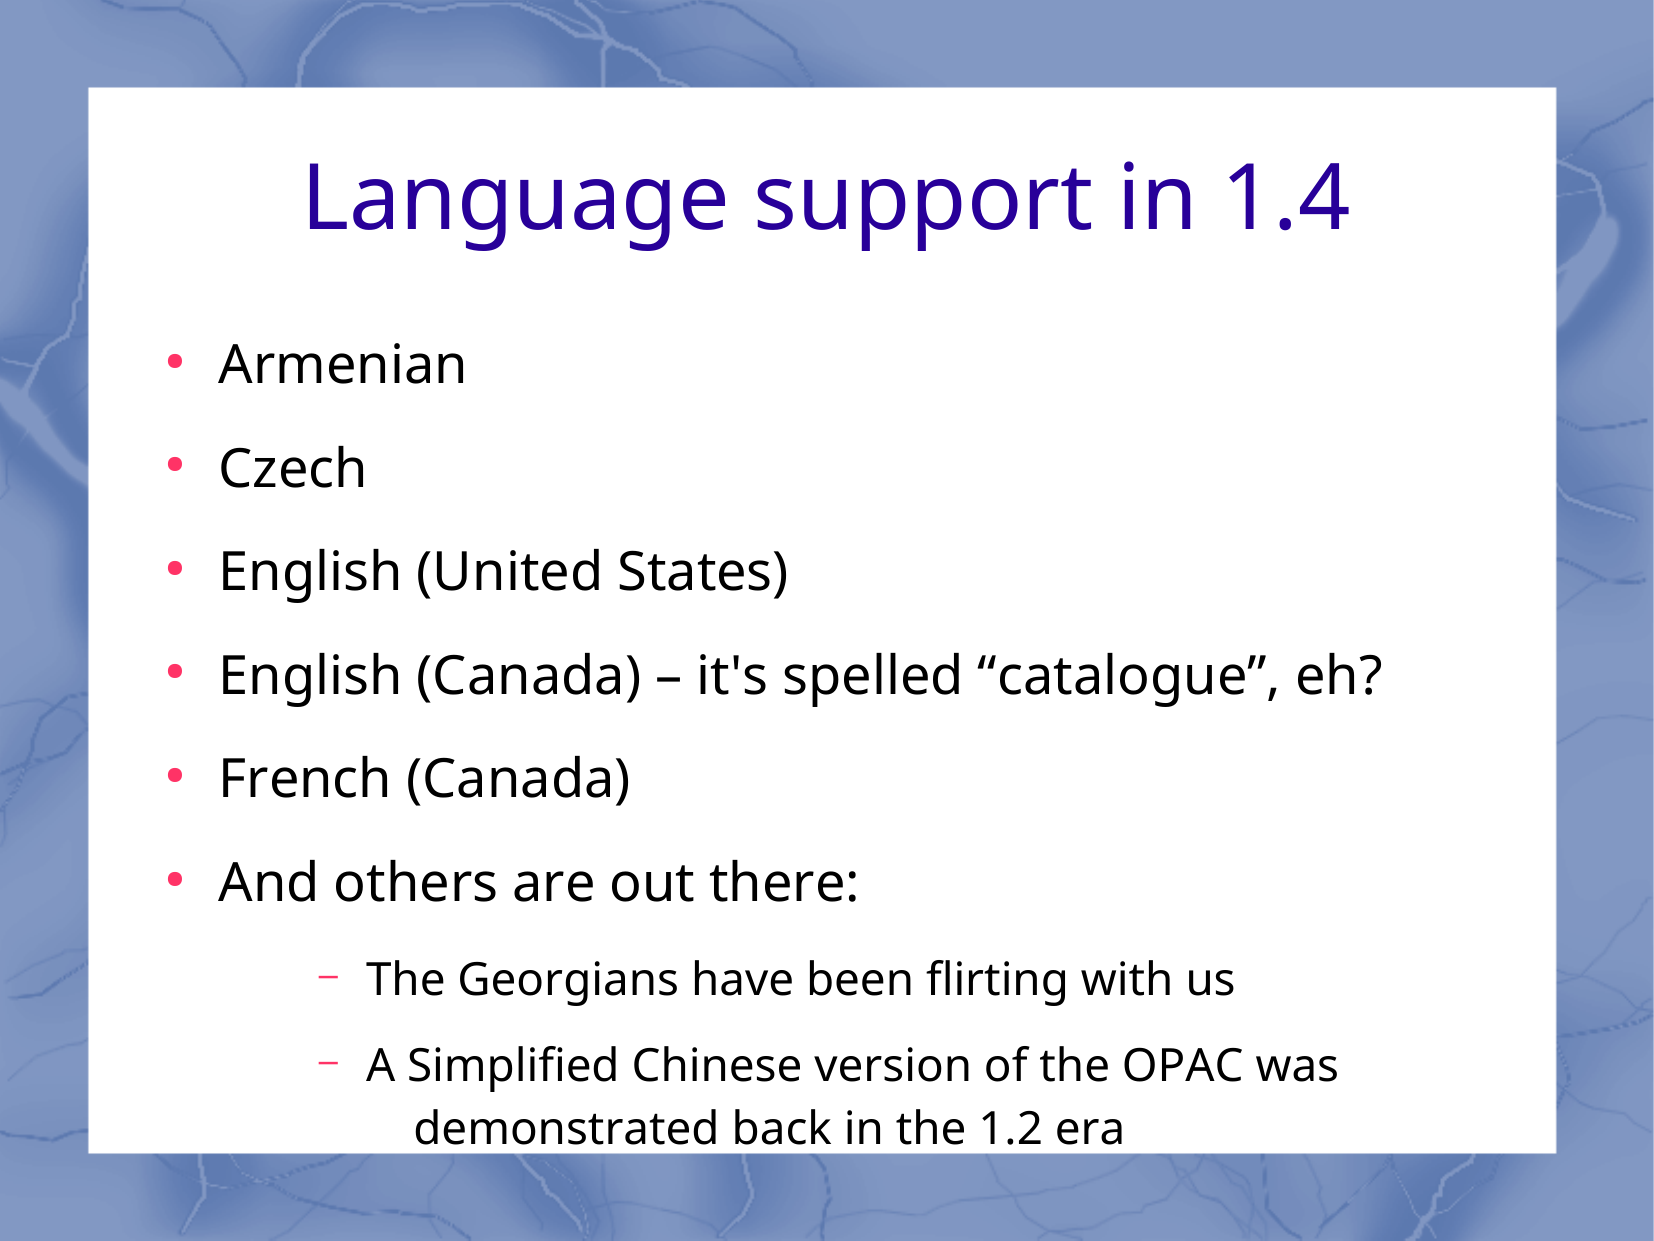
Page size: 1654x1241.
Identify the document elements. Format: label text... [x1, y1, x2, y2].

title Language support in 1.4 [118, 98, 1536, 291]
list Armenian Czech English (United States) English (Canada) – it's spelled “catalogue”, eh? French (Canada) And others are out there: The Georgians have been flirting with us A Simplified Chinese version of the OPAC was demonstrated back in the 1.2 era [147, 325, 1506, 1130]
picture [0, 0, 1654, 1241]
